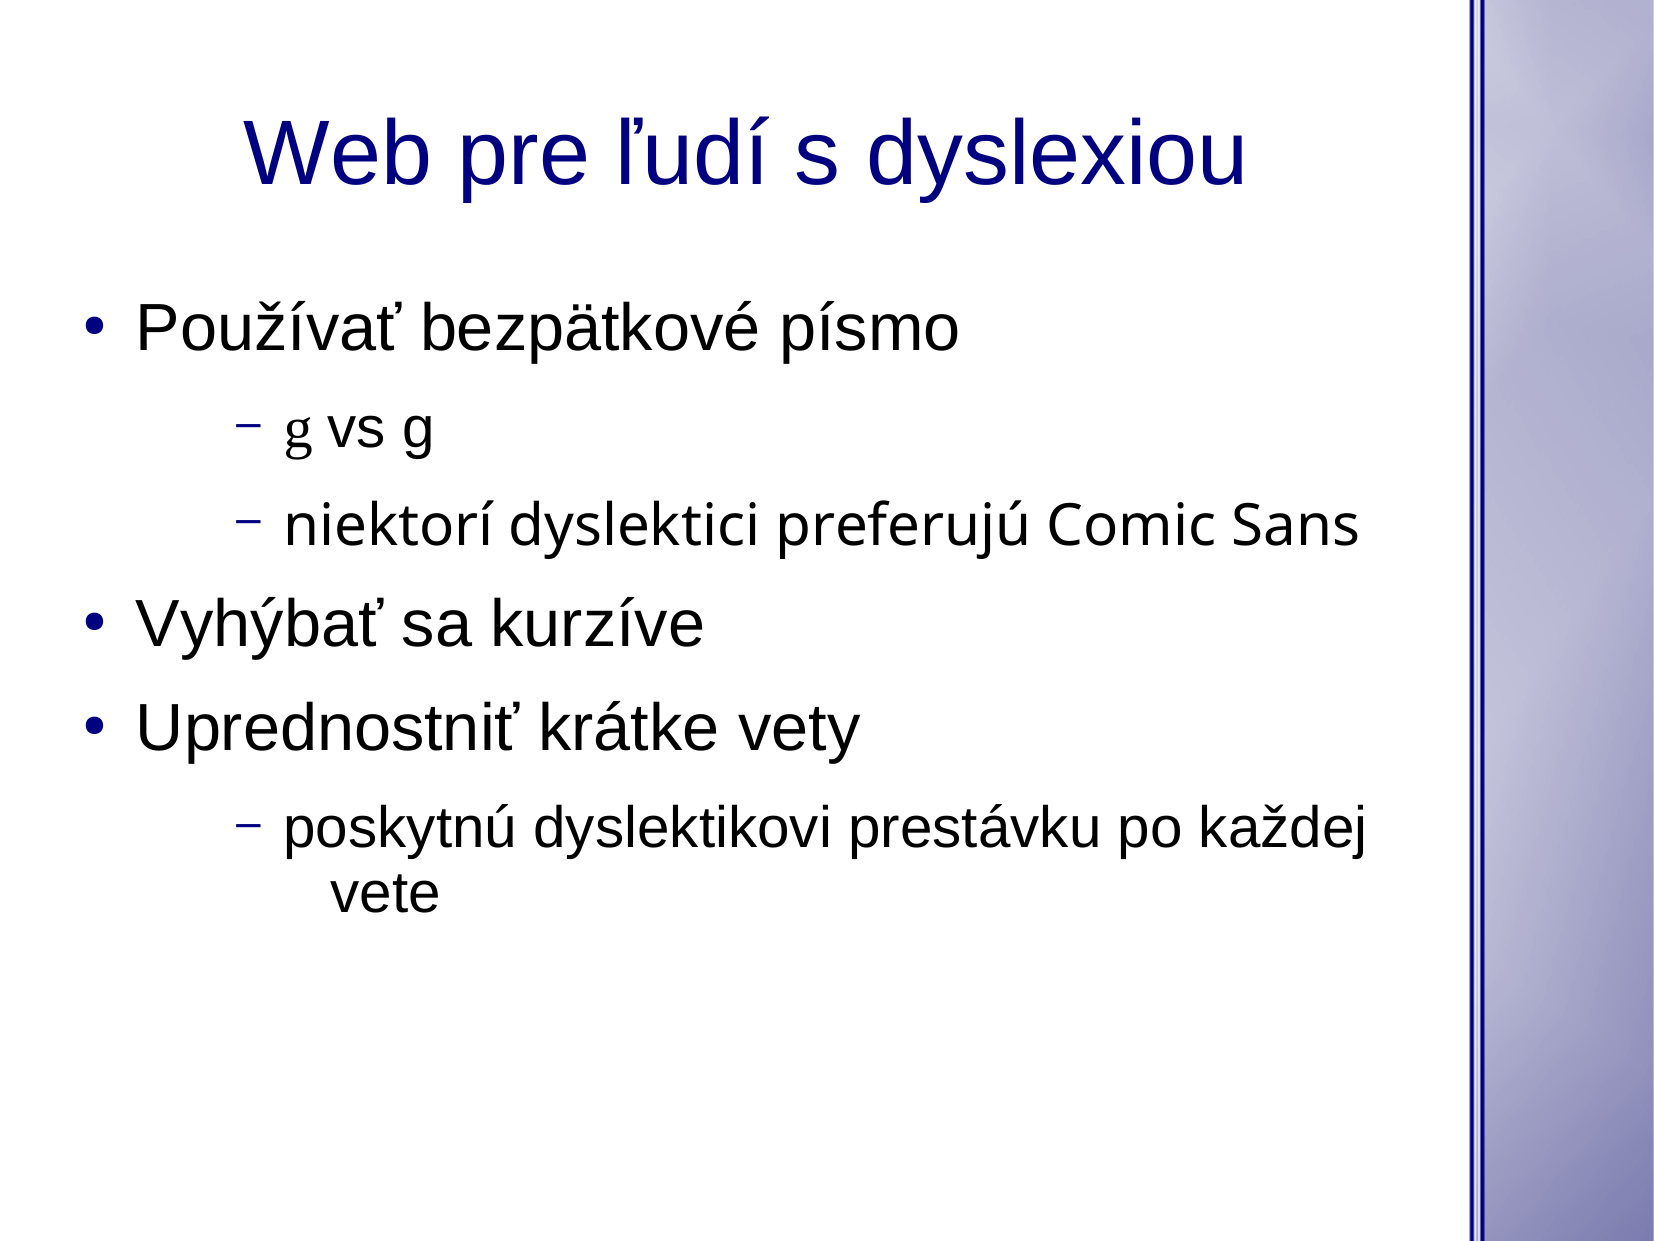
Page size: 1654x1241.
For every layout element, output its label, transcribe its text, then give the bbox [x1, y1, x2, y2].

list Používať bezpätkové písmo g vs g niektorí dyslektici preferujú Comic Sans Vyhýbať sa kurzíve Uprednostniť krátke vety poskytnú dyslektikovi prestávku po každej vete [47, 290, 1447, 1094]
title Web pre ľudí s dyslexiou [47, 56, 1447, 250]
picture [0, 0, 1654, 1241]
